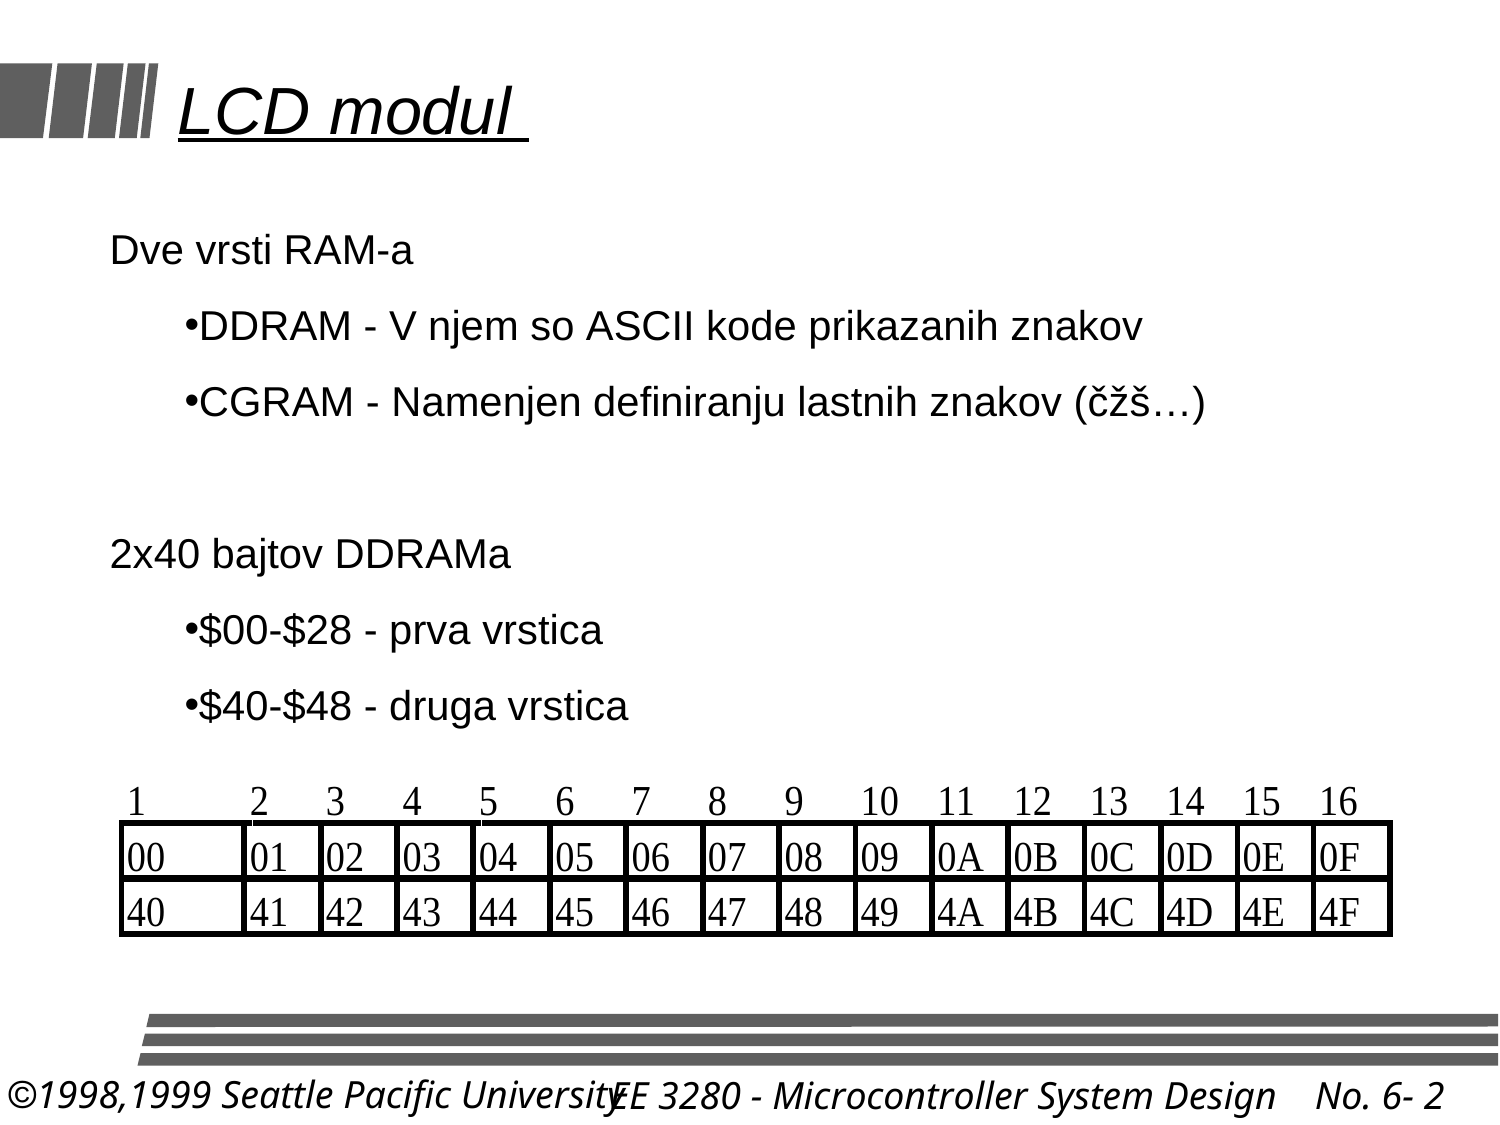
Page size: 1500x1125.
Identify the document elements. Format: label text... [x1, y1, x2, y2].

chart [58, 770, 1500, 997]
text_box LCD modul [162, 60, 601, 154]
text_box Dve vrsti RAM-a DDRAM - V njem so ASCII kode prikazanih znakov CGRAM - Namenjen definiranju lastnih znakov (čžš…) 2x40 bajtov DDRAMa $00-$28 - prva vrstica $40-$48 - druga vrstica [94, 215, 1414, 770]
